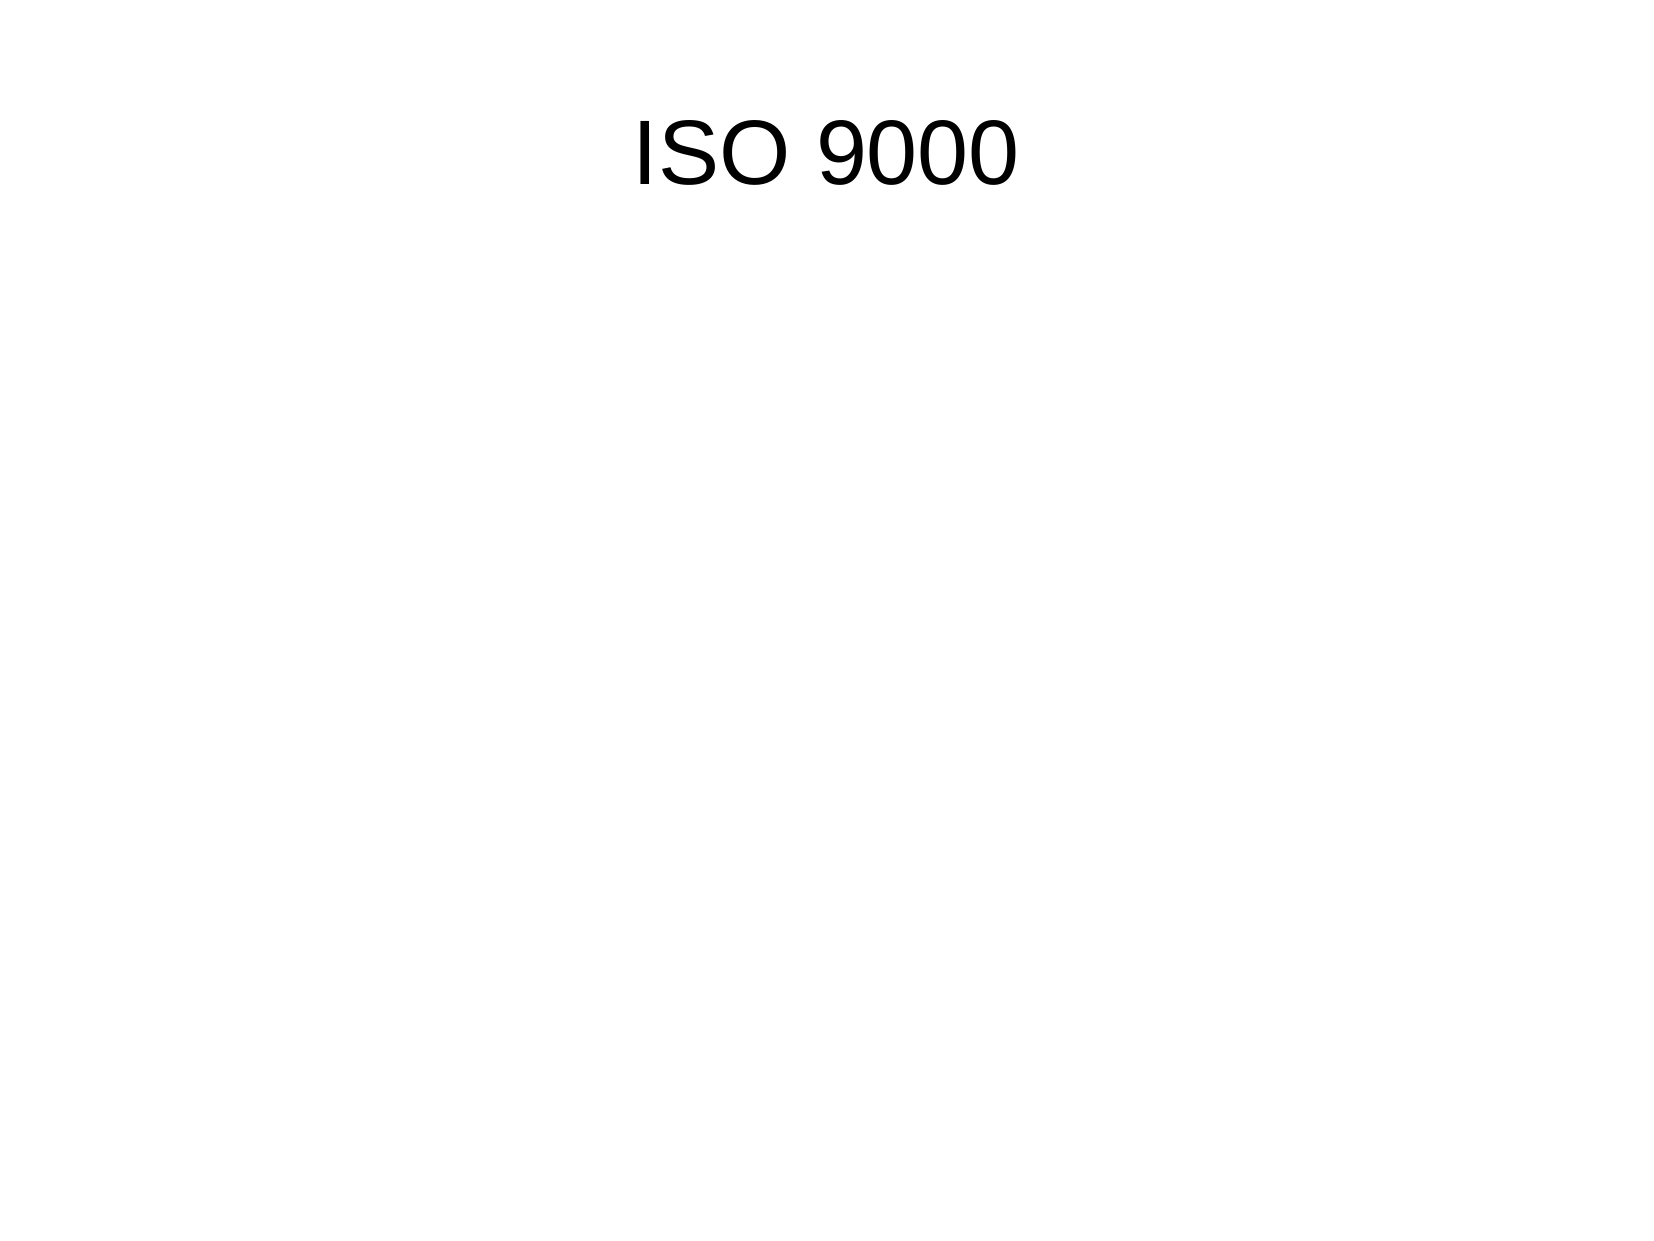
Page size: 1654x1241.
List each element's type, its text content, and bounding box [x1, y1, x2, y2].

title ISO 9000 [82, 49, 1571, 257]
